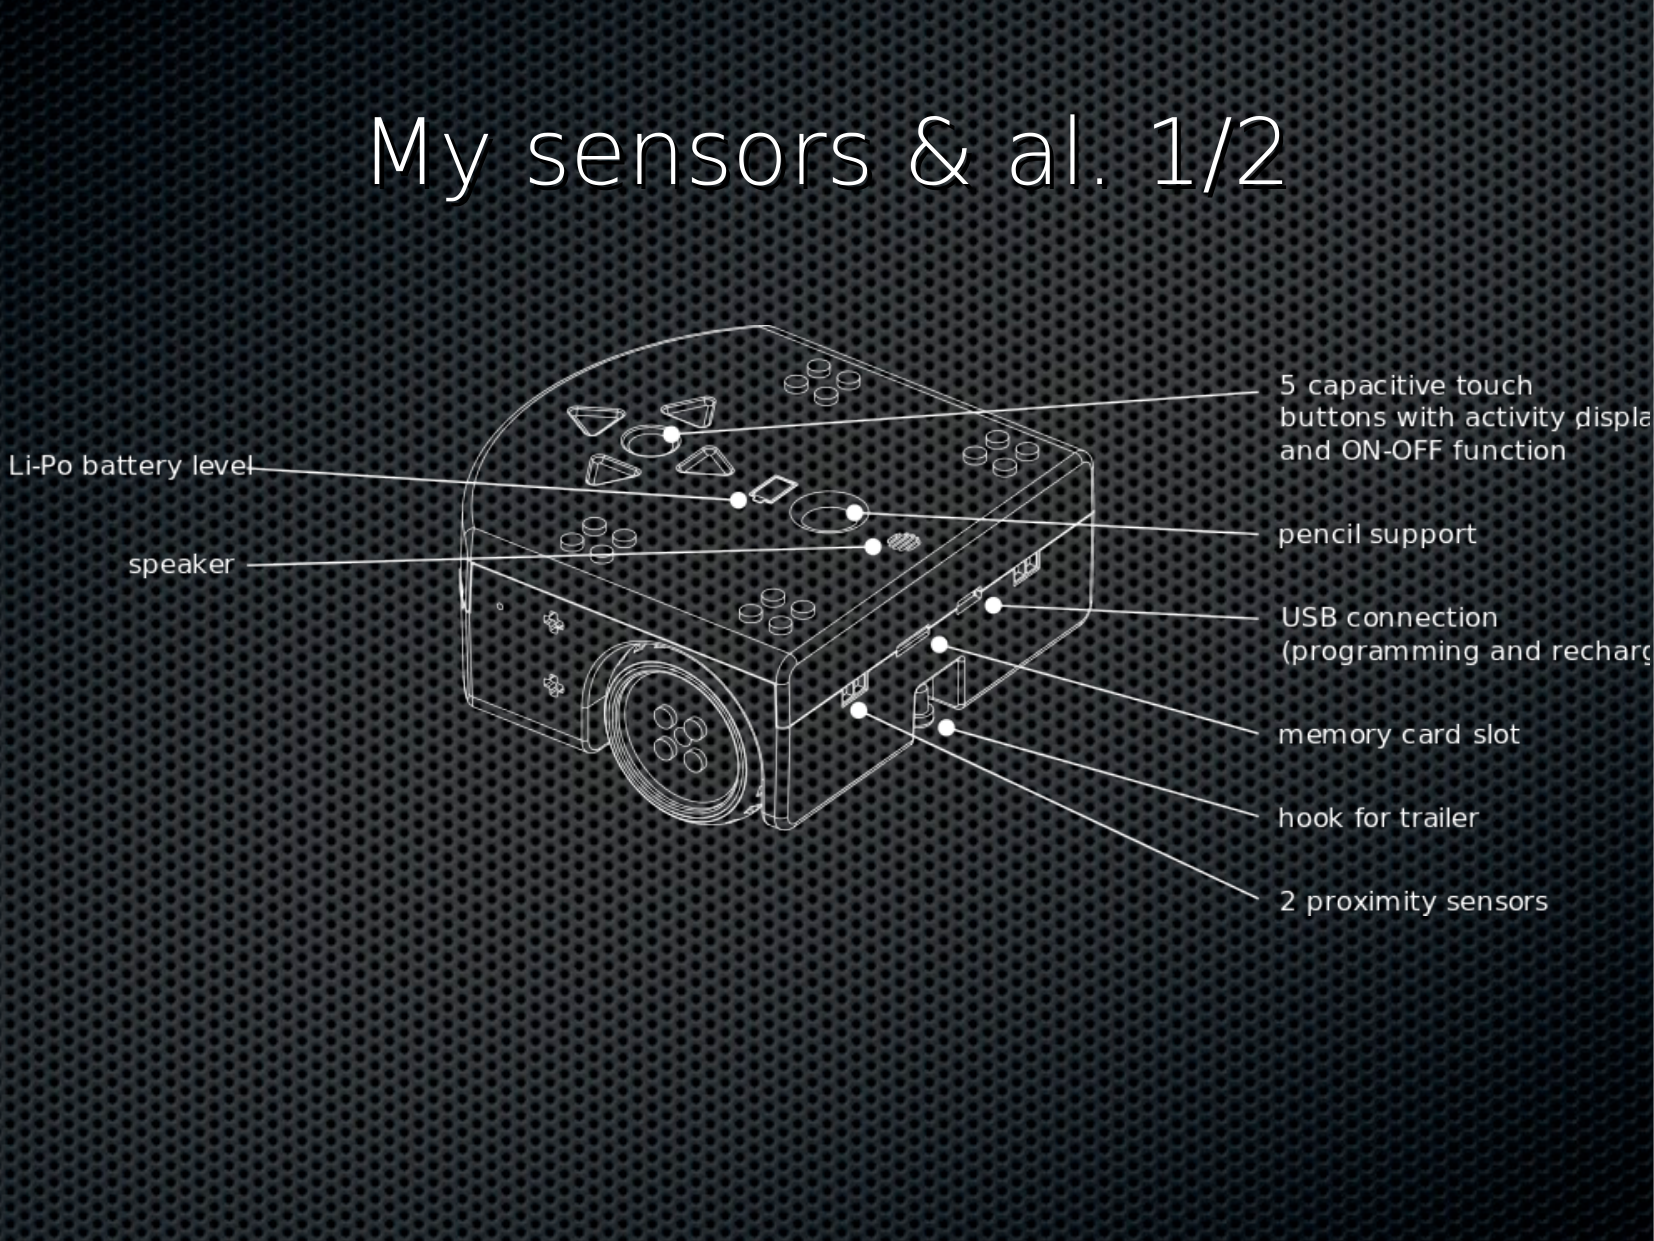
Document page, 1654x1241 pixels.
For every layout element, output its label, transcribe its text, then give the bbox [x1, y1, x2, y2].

picture [0, 0, 1654, 1241]
title My sensors & al. 1/2 [82, 49, 1571, 257]
